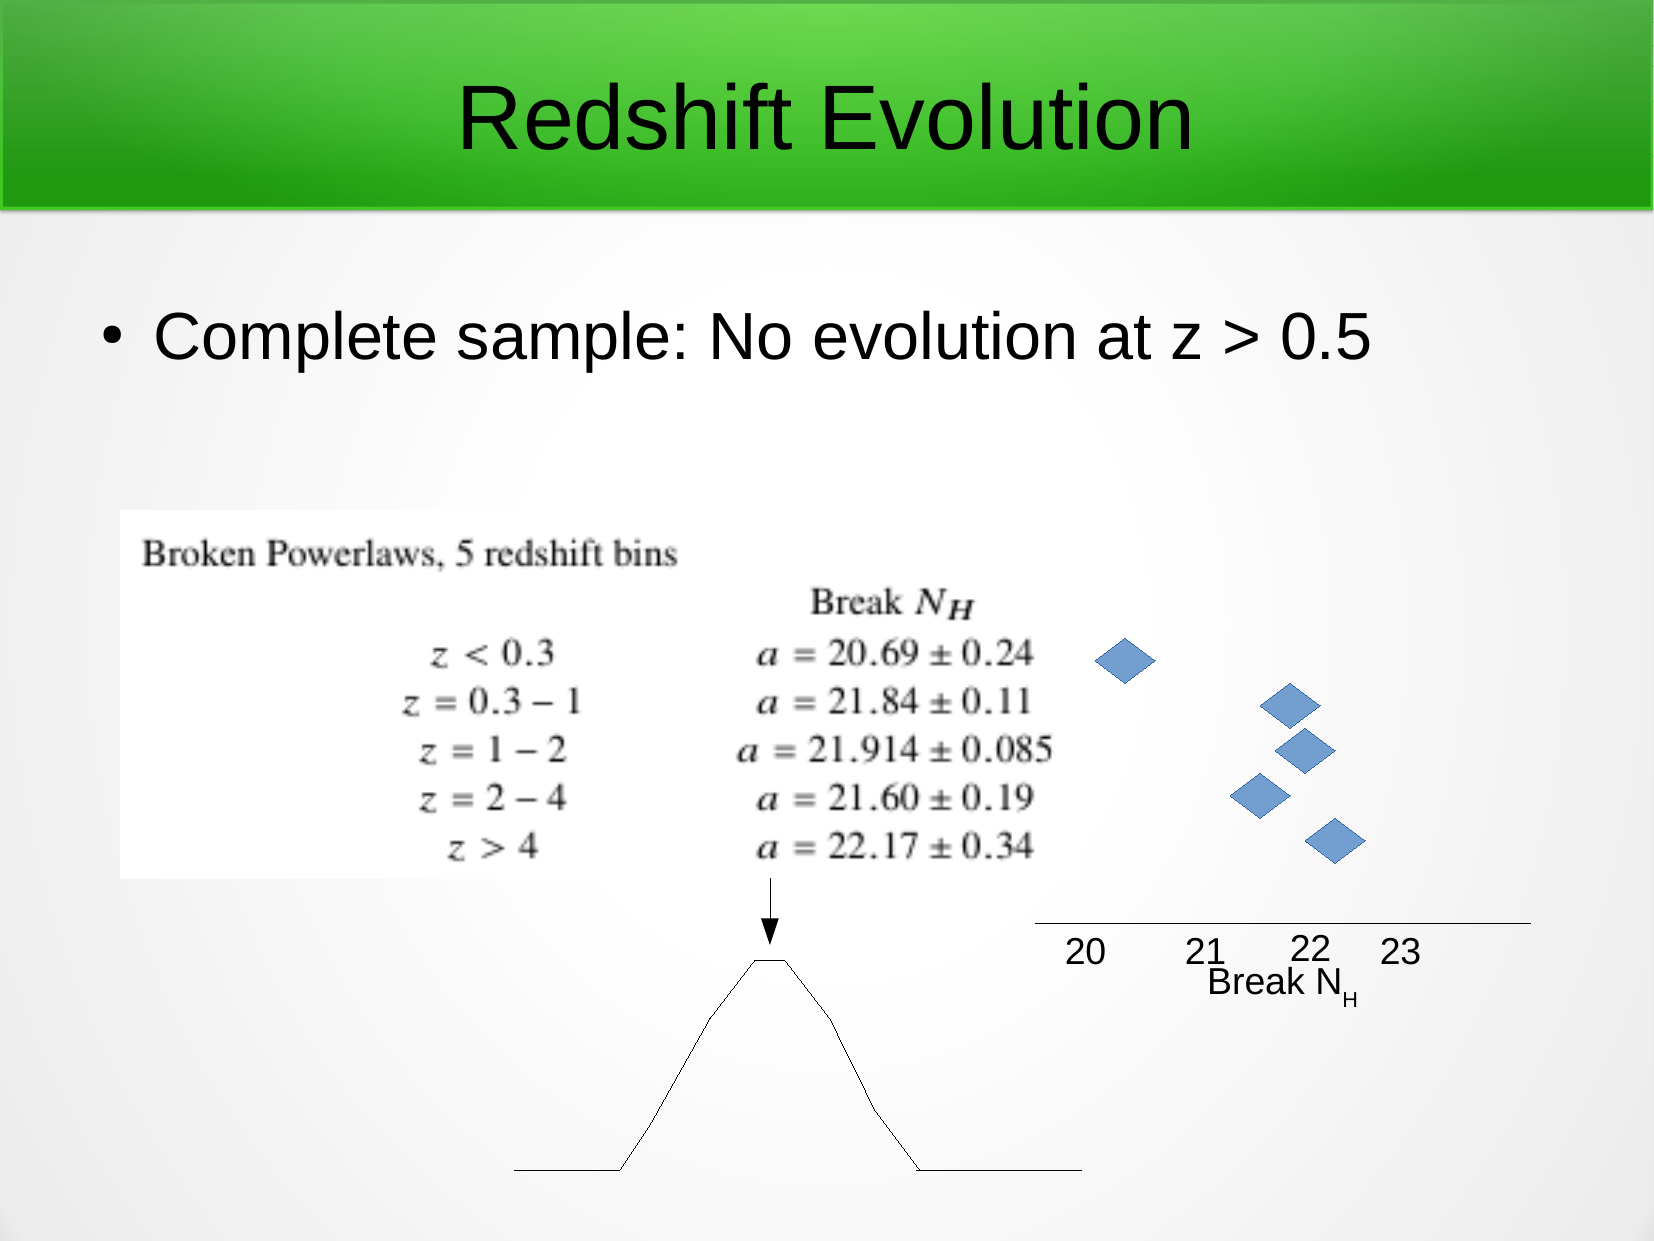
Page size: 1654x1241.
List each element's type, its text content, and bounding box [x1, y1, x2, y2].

text_box 20 [1050, 923, 1170, 980]
text_box [1305, 818, 1366, 864]
text_box 22 [1275, 920, 1396, 978]
title Redshift Evolution [82, 47, 1571, 189]
text_box 21 [1170, 923, 1291, 980]
picture [120, 510, 1080, 879]
text_box [1260, 683, 1321, 729]
text_box 23 [1365, 923, 1486, 980]
text_box [1275, 728, 1336, 774]
text_box [1230, 773, 1291, 819]
text_box [1095, 638, 1156, 684]
list Complete sample: No evolution at z > 0.5 [82, 299, 1571, 1019]
